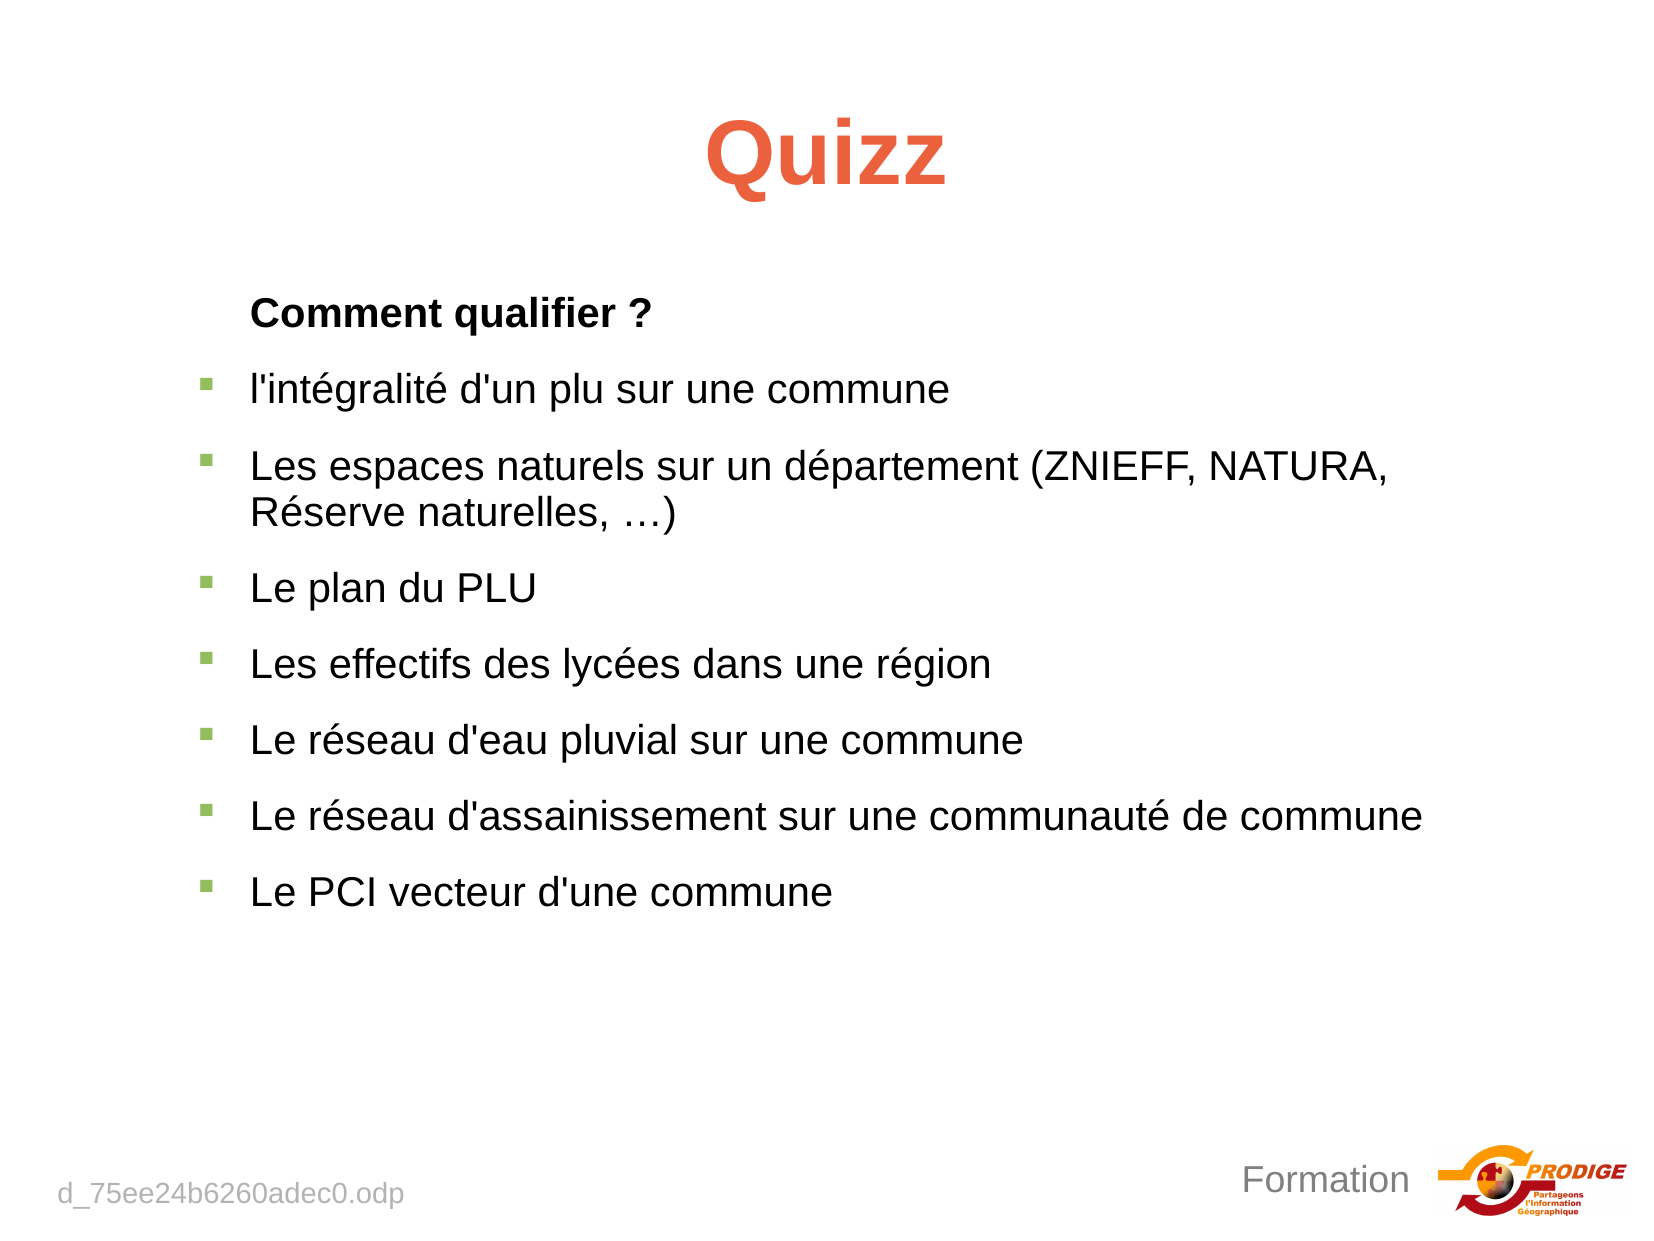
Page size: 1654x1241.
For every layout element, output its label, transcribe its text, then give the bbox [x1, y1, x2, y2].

title Quizz [82, 56, 1571, 250]
picture [1438, 1145, 1627, 1216]
list Comment qualifier ? l'intégralité d'un plu sur une commune Les espaces naturels sur un département (ZNIEFF, NATURA, Réserve naturelles, …) Le plan du PLU Les effectifs des lycées dans une région Le réseau d'eau pluvial sur une commune Le réseau d'assainissement sur une communauté de commune Le PCI vecteur d'une commune [179, 290, 1509, 1094]
